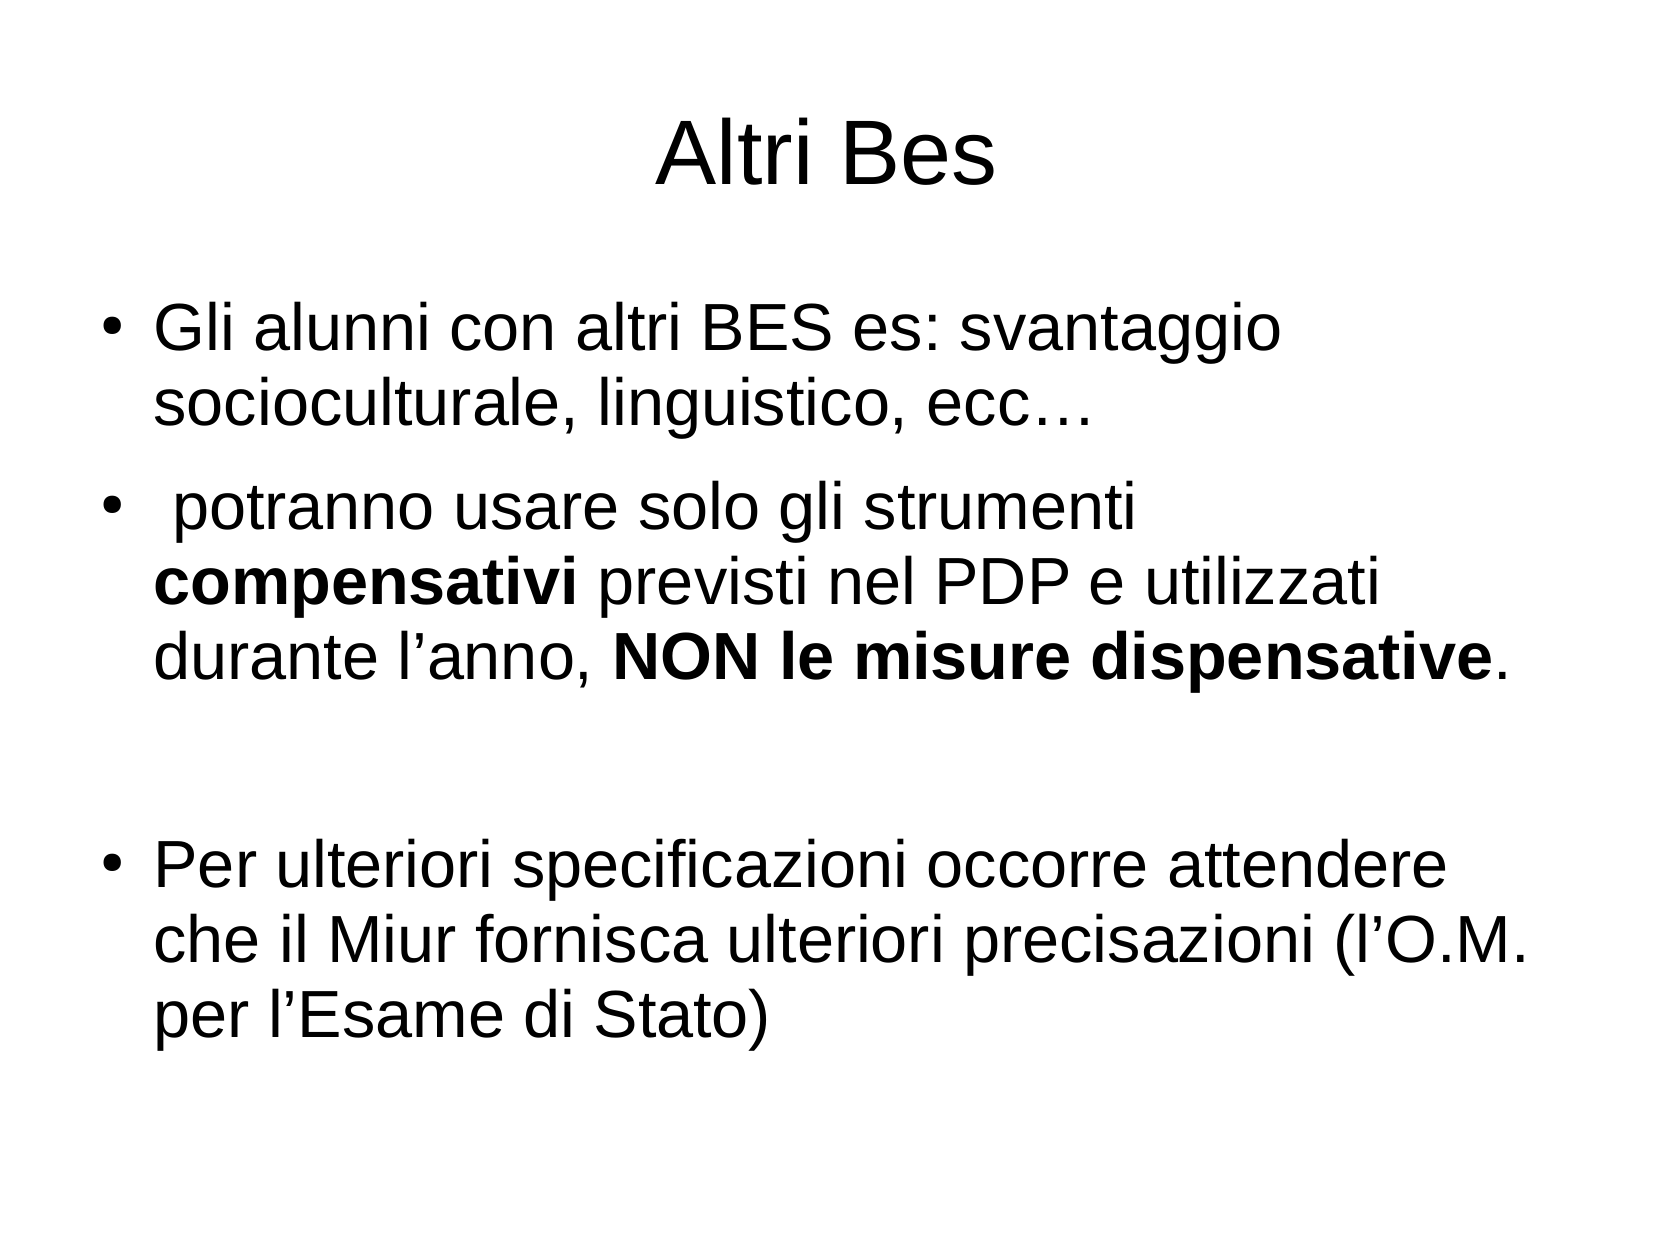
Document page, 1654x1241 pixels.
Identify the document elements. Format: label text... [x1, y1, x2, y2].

list Gli alunni con altri BES es: svantaggio socioculturale, linguistico, ecc… potranno usare solo gli strumenti compensativi previsti nel PDP e utilizzati durante l’anno, NON le misure dispensative. Per ulteriori specificazioni occorre attendere che il Miur fornisca ulteriori precisazioni (l’O.M. per l’Esame di Stato) [82, 290, 1571, 1052]
title Altri Bes [82, 49, 1571, 257]
